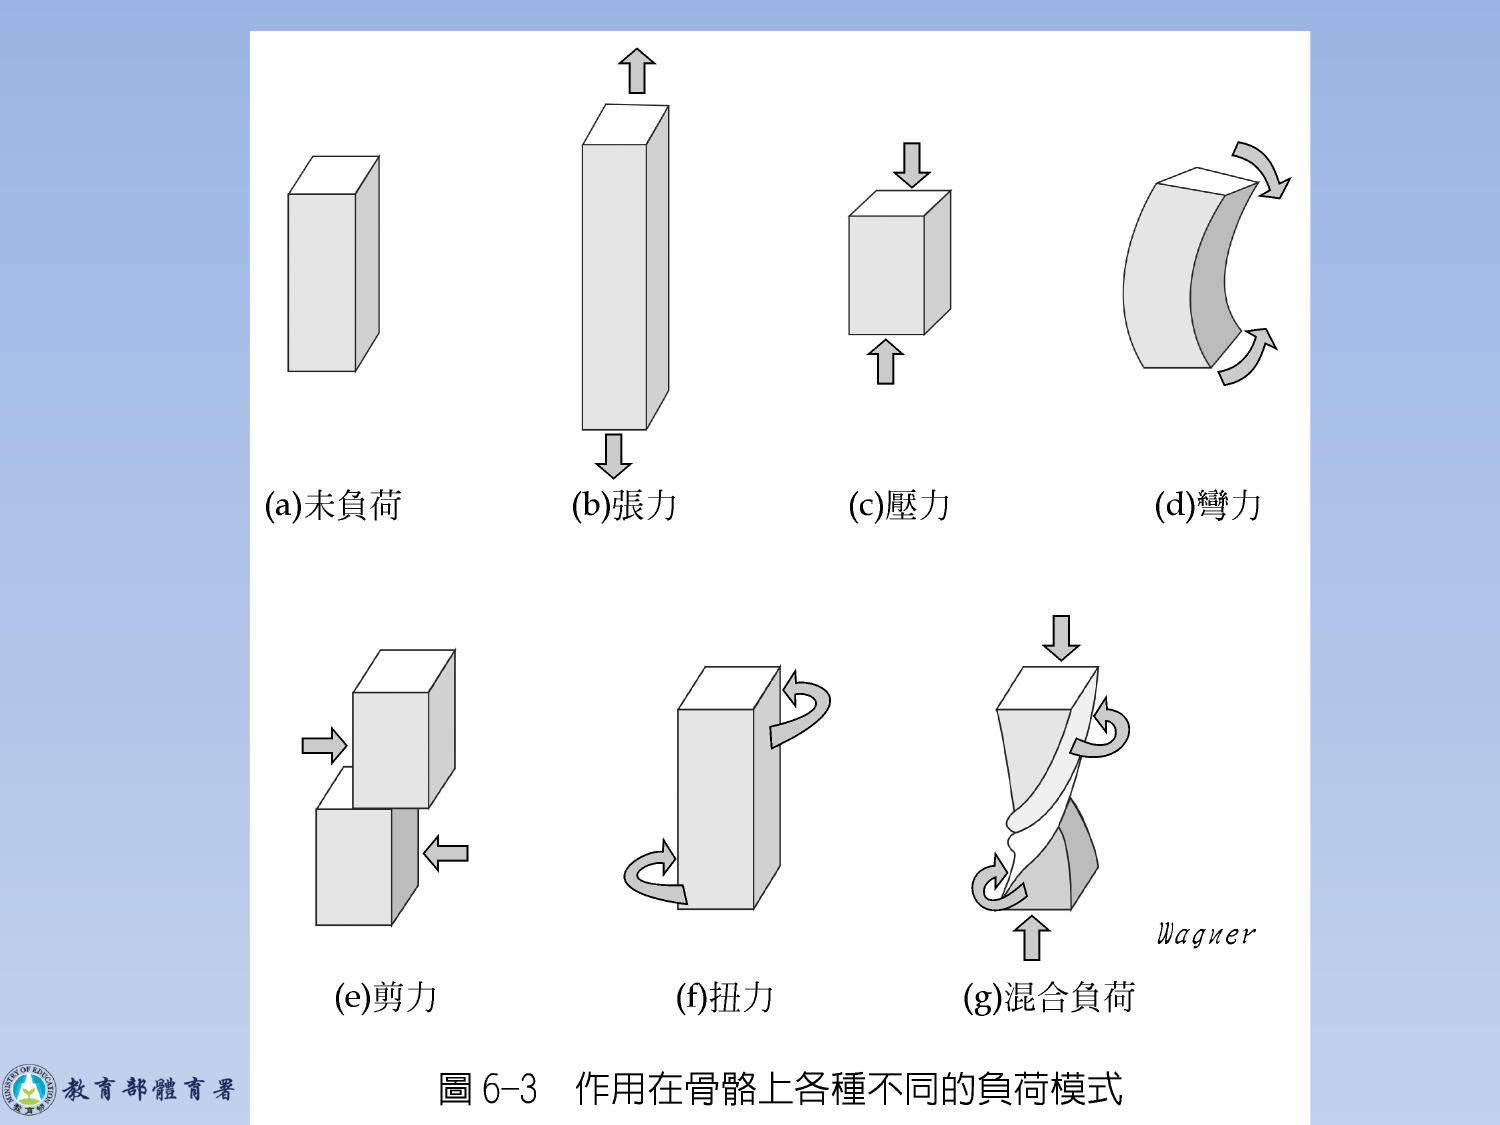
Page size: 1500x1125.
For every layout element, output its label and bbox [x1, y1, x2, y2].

picture [249, 31, 1311, 1125]
